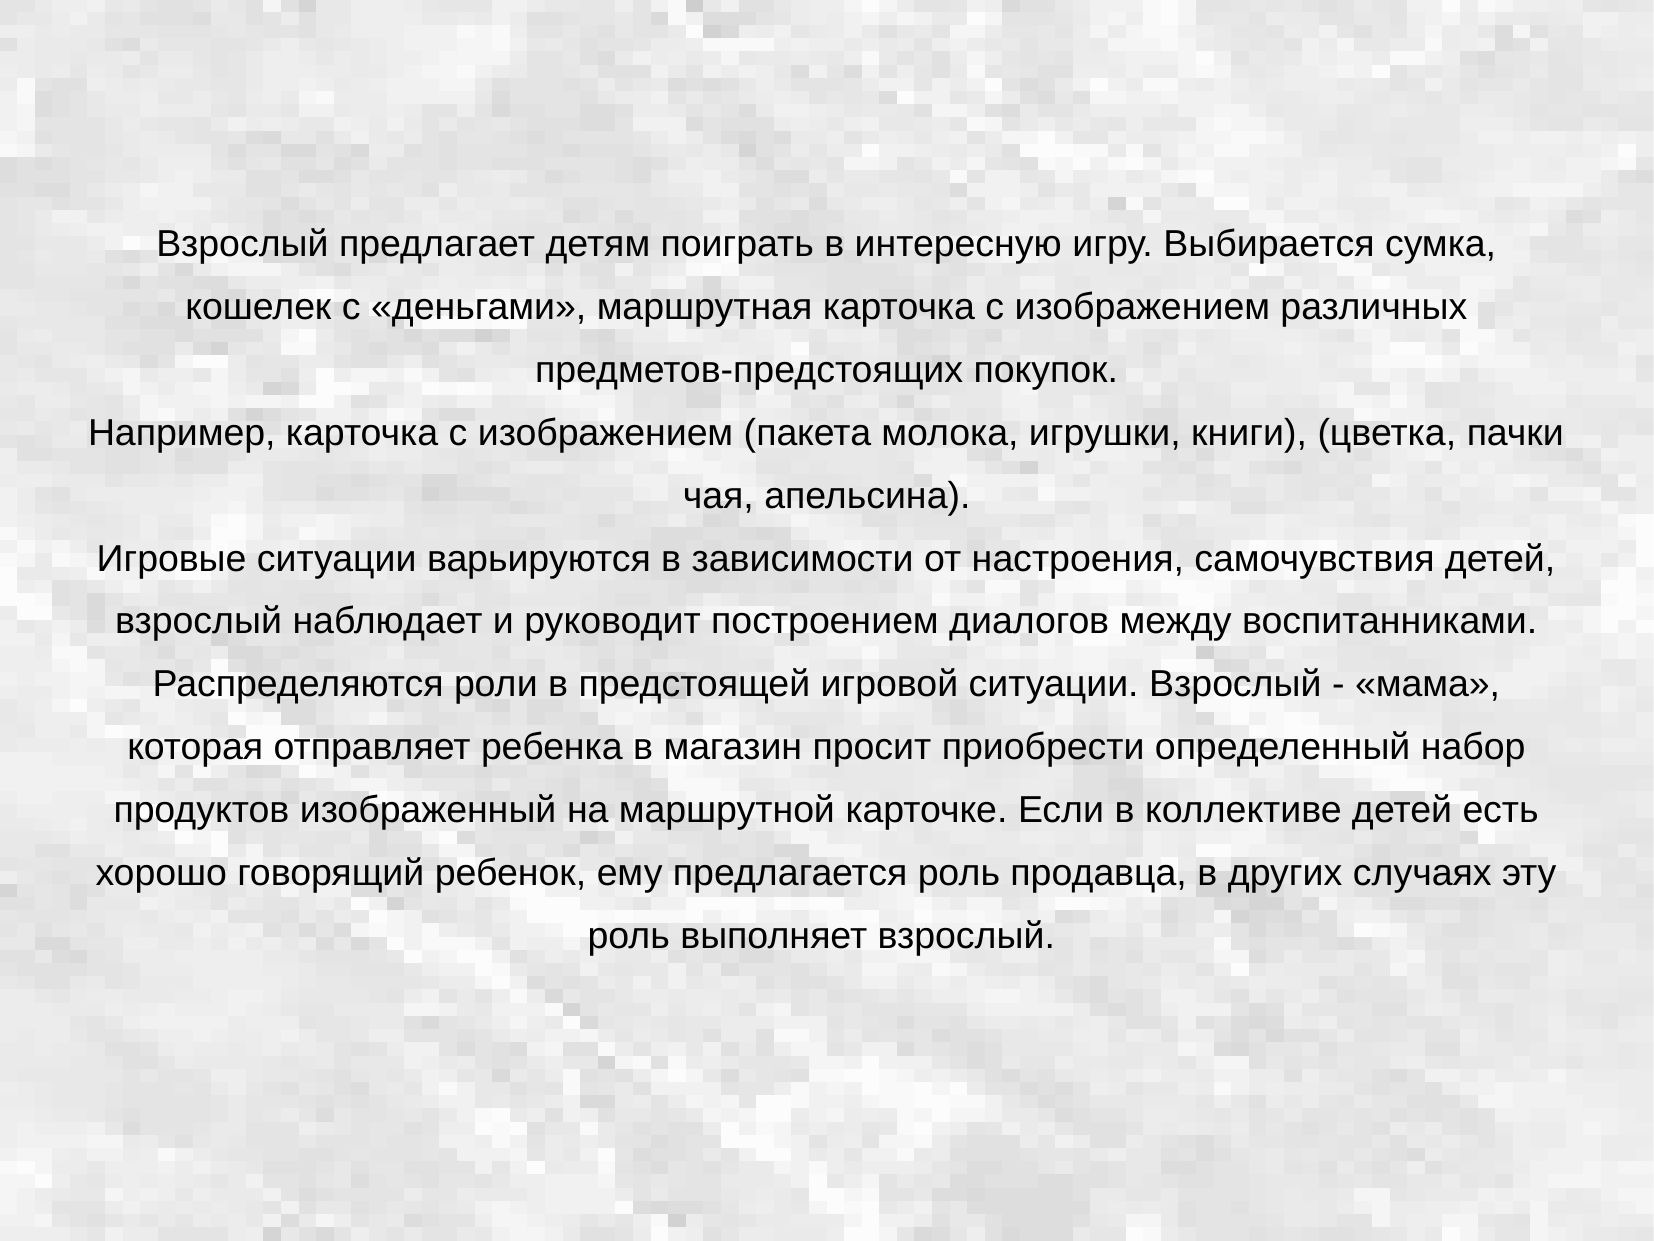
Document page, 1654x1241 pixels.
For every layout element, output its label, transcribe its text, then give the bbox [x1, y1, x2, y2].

picture [0, 0, 1654, 1241]
subtitle Взрослый предлагает детям поиграть в интересную игру. Выбирается сумка, кошелек с «деньгами», маршрутная карточка с изображением различных предметов-предстоящих покупок. Например, карточка с изображением (пакета молока, игрушки, книги), (цветка, пачки чая, апельсина). Игровые ситуации варьируются в зависимости от настроения, самочувствия детей, взрослый наблюдает и руководит построением диалогов между воспитанниками. Распределяются роли в предстоящей игровой ситуации. Взрослый - «мама», которая отправляет ребенка в магазин просит приобрести определенный набор продуктов изображенный на маршрутной карточке. Если в коллективе детей есть хорошо говорящий ребенок, ему предлагается роль продавца, в других случаях эту роль выполняет взрослый. [82, 56, 1571, 1102]
